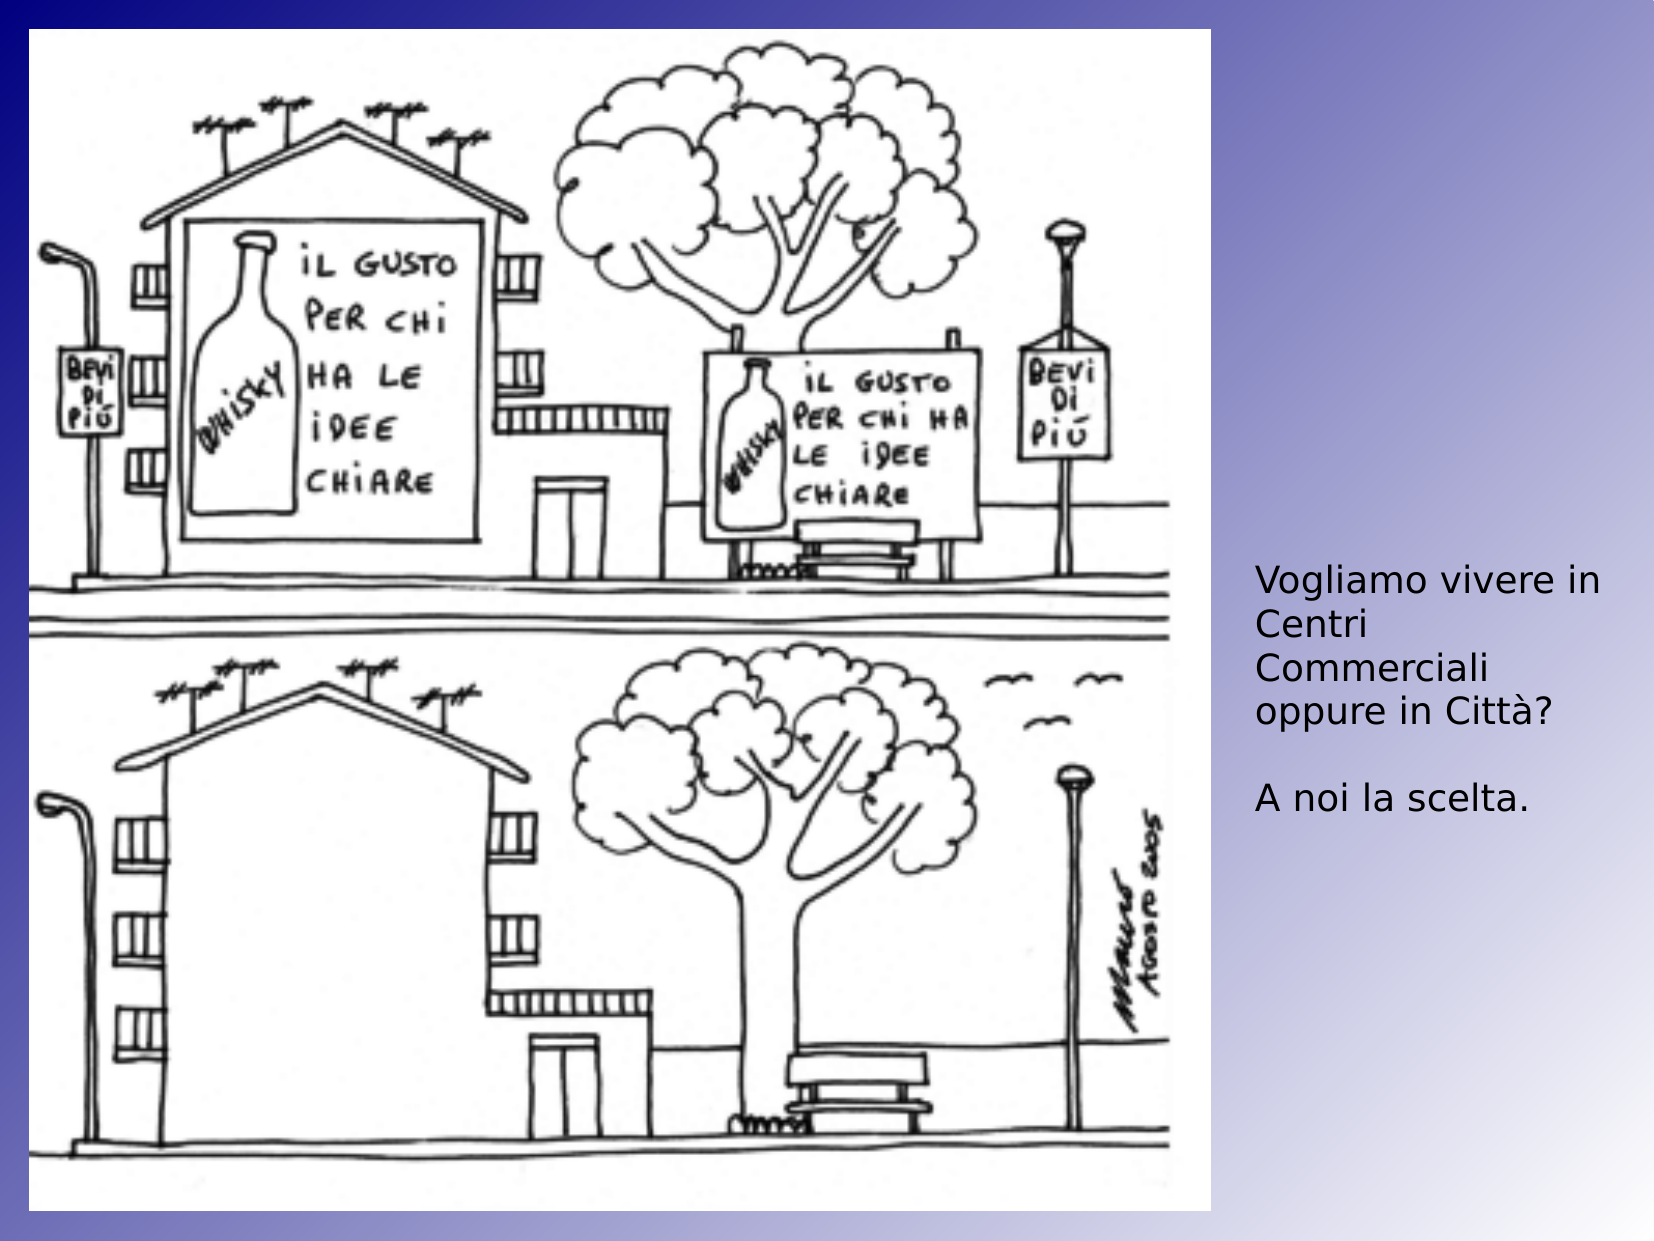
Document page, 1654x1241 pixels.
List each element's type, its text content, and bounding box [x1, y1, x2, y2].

text_box Vogliamo vivere in Centri Commerciali oppure in Città? A noi la scelta. [1240, 29, 1625, 1211]
picture [29, 29, 1211, 1211]
